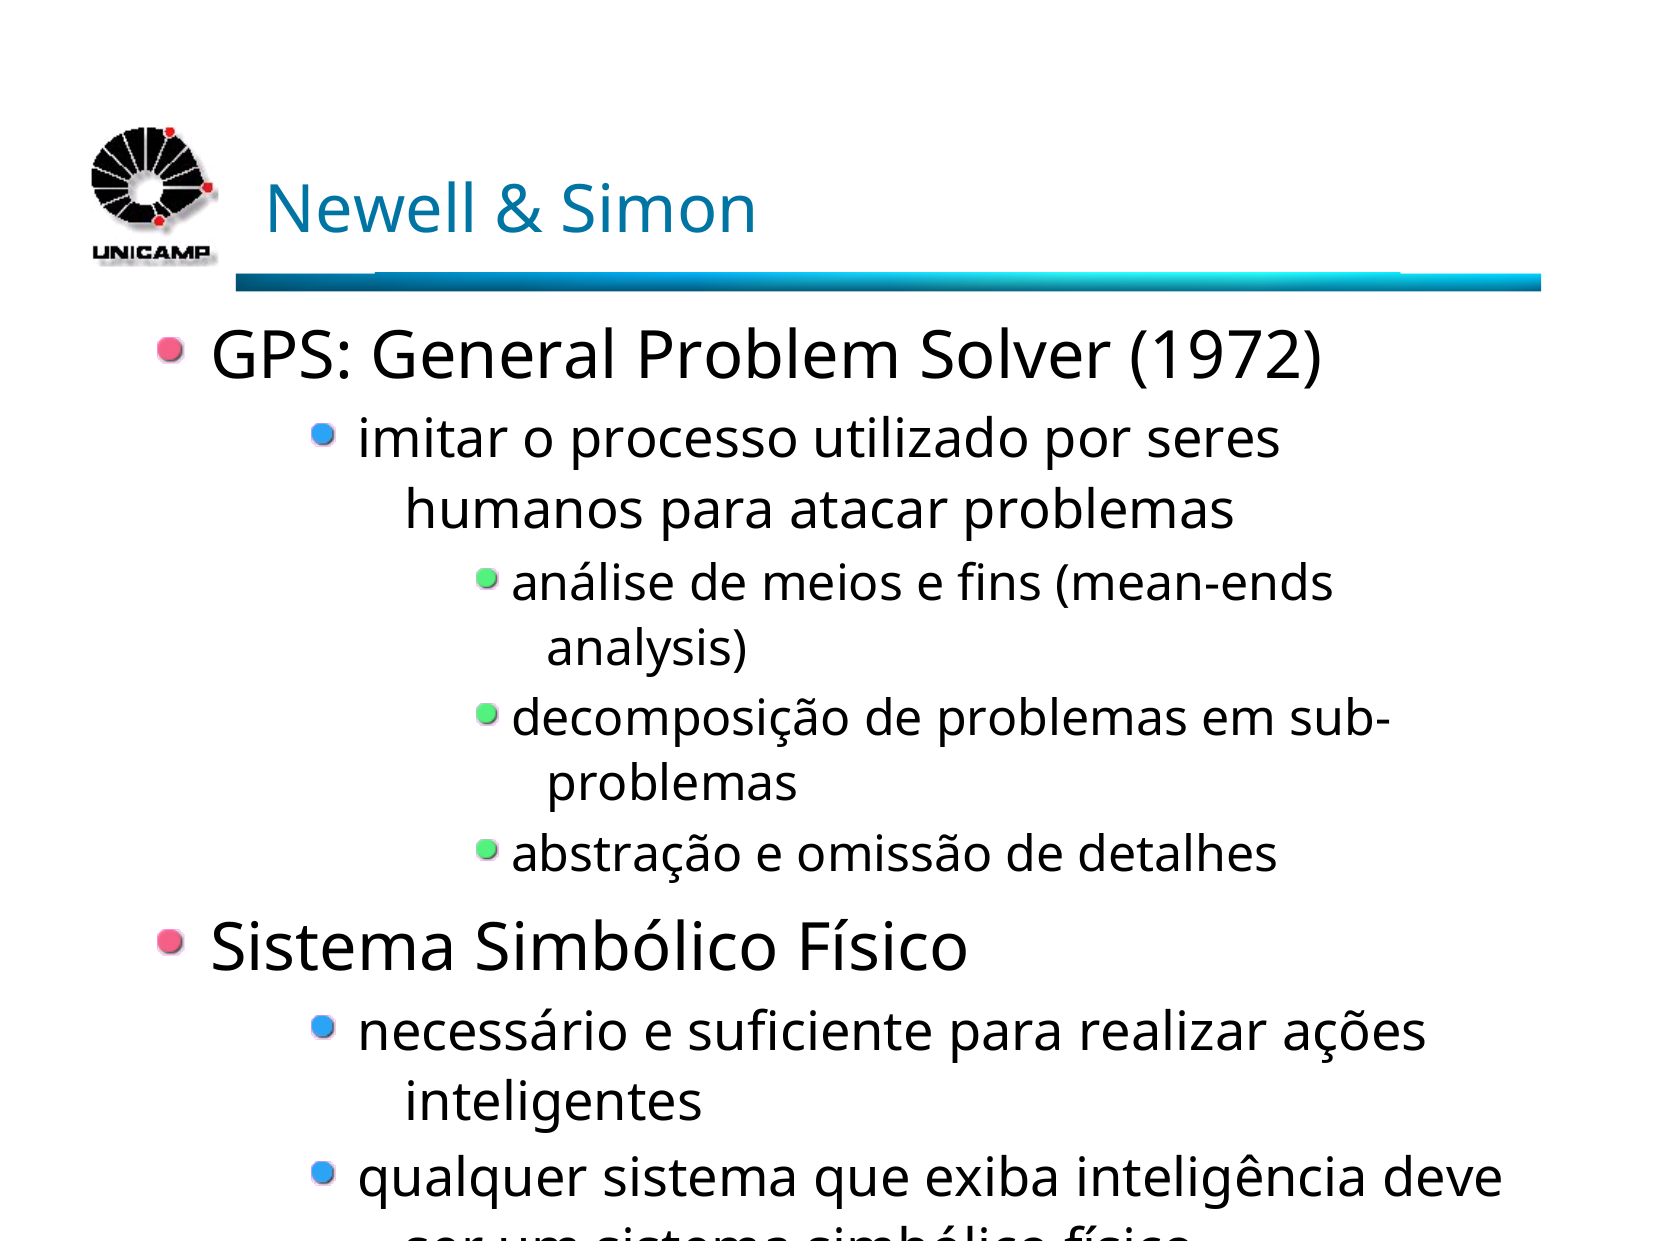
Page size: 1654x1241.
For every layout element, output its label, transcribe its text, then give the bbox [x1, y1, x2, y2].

title Newell & Simon [264, 42, 1534, 250]
list GPS: General Problem Solver (1972) imitar o processo utilizado por seres humanos para atacar problemas análise de meios e fins (mean-ends analysis) decomposição de problemas em sub-problemas abstração e omissão de detalhes Sistema Simbólico Físico necessário e suficiente para realizar ações inteligentes qualquer sistema que exiba inteligência deve ser um sistema simbólico físico Sistema de Produção: estímulo-resposta [121, 309, 1534, 1182]
picture [125, 272, 1654, 295]
picture [310, 1182, 337, 1187]
